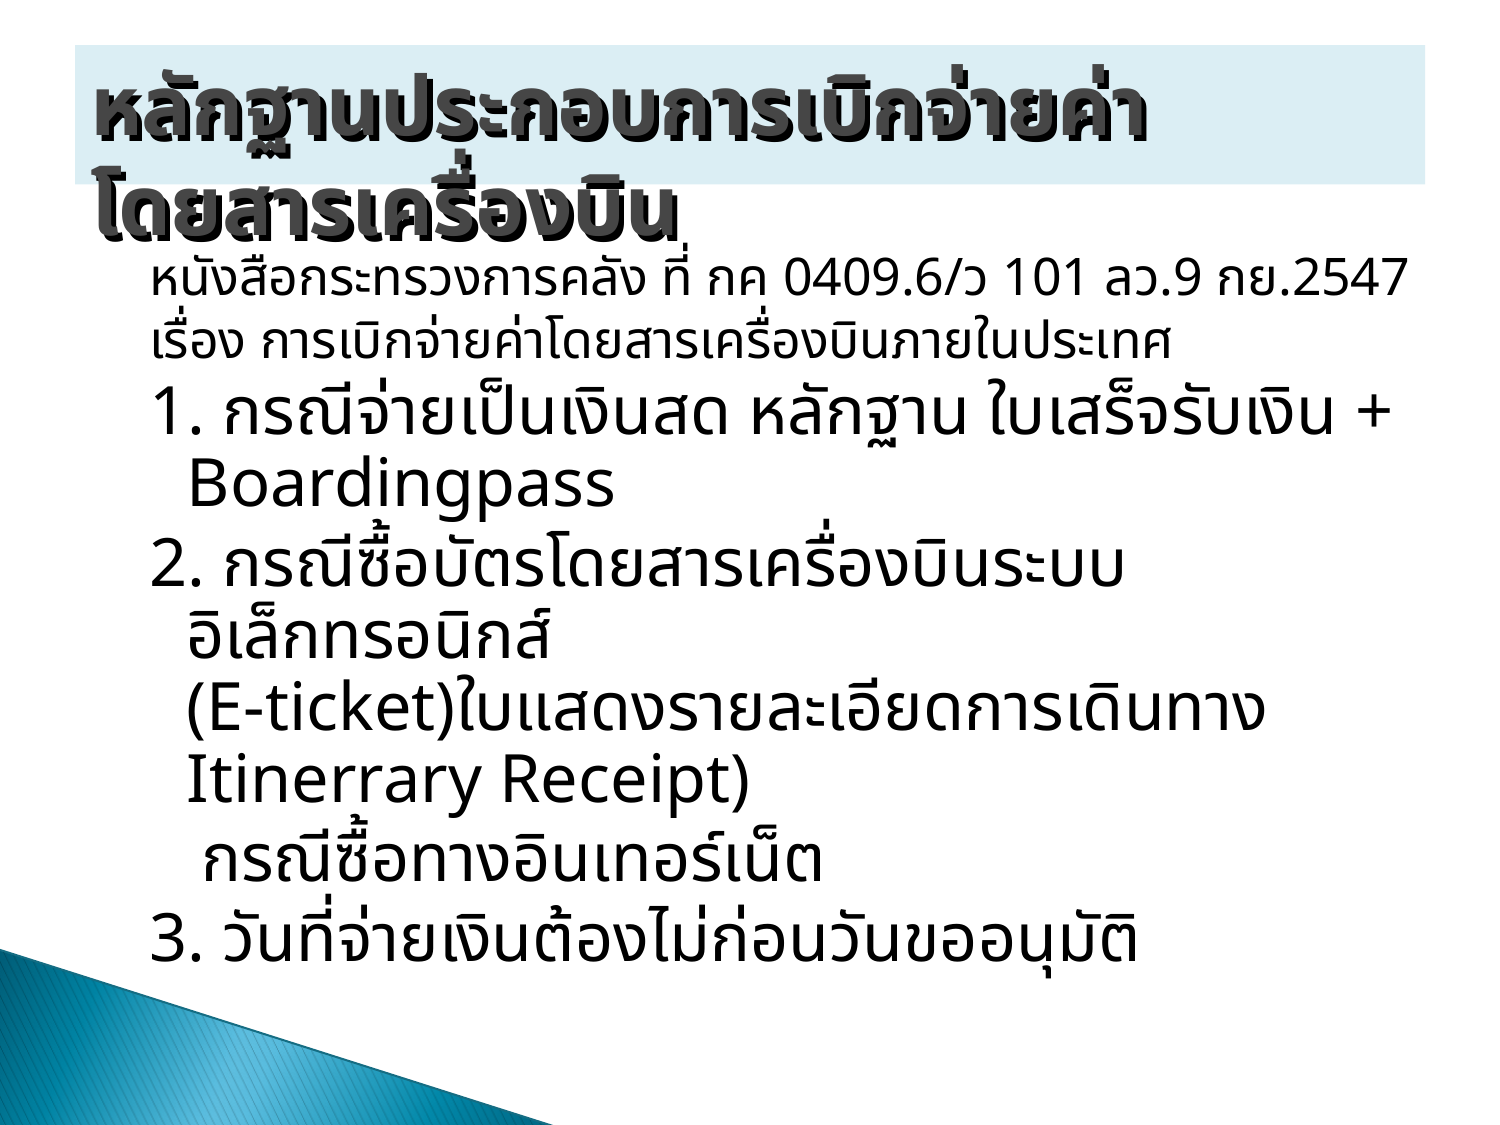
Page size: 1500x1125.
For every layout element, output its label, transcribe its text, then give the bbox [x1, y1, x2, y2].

list หนังสือกระทรวงการคลัง ที่ กค 0409.6/ว 101 ลว.9 กย.2547 เรื่อง การเบิกจ่ายค่าโดยสารเครื่องบินภายในประเทศ 1. กรณีจ่ายเป็นเงินสด หลักฐาน ใบเสร็จรับเงิน + Boardingpass 2. กรณีซื้อบัตรโดยสารเครื่องบินระบบอิเล็กทรอนิกส์ (E-ticket)ใบแสดงรายละเอียดการเดินทาง Itinerrary Receipt) กรณีซื้อทางอินเทอร์เน็ต 3. วันที่จ่ายเงินต้องไม่ก่อนวันขออนุมัติ [64, 243, 1471, 986]
title หลักฐานประกอบการเบิกจ่ายค่าโดยสารเครื่องบิน [75, 45, 1426, 185]
